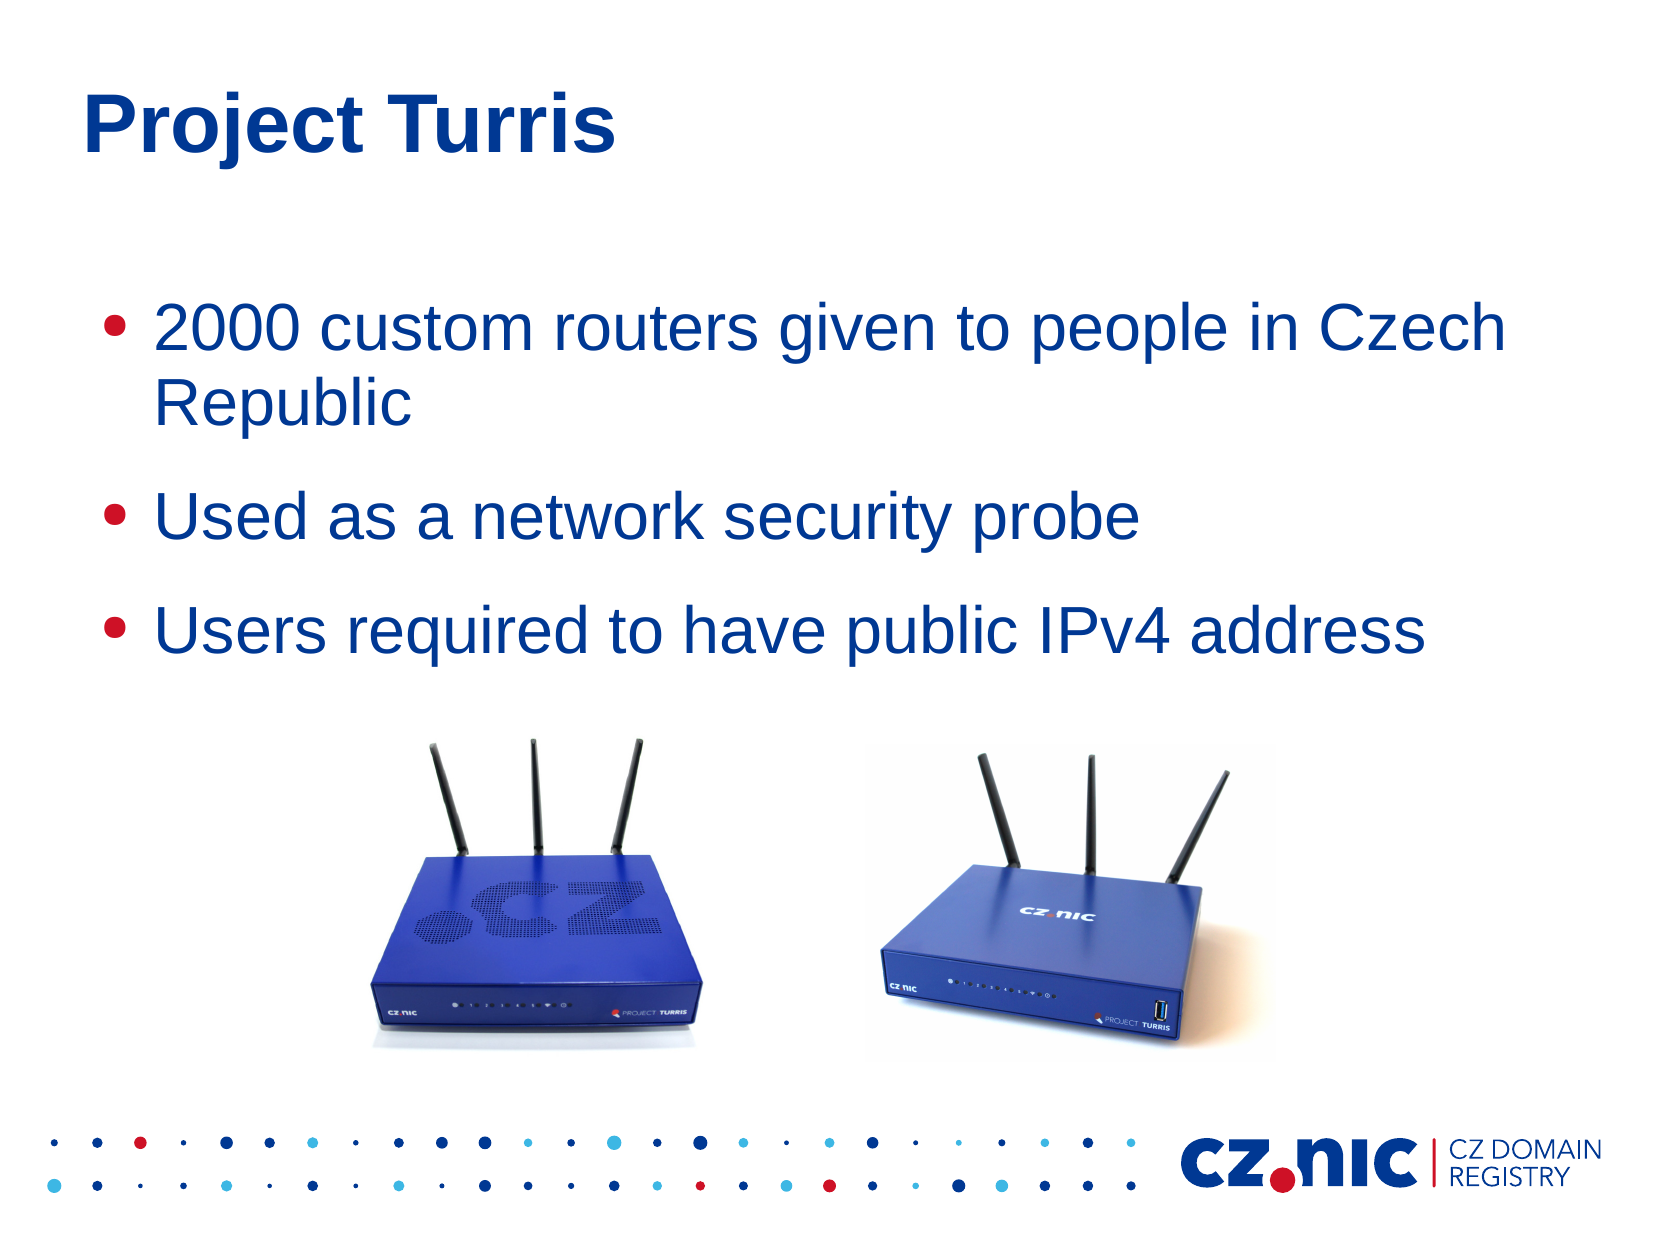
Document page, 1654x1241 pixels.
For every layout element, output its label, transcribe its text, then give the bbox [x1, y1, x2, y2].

picture [865, 744, 1276, 1062]
picture [366, 732, 706, 1057]
title Project Turris [82, 70, 1571, 178]
list 2000 custom routers given to people in Czech Republic Used as a network security probe Users required to have public IPv4 address [82, 290, 1571, 1010]
